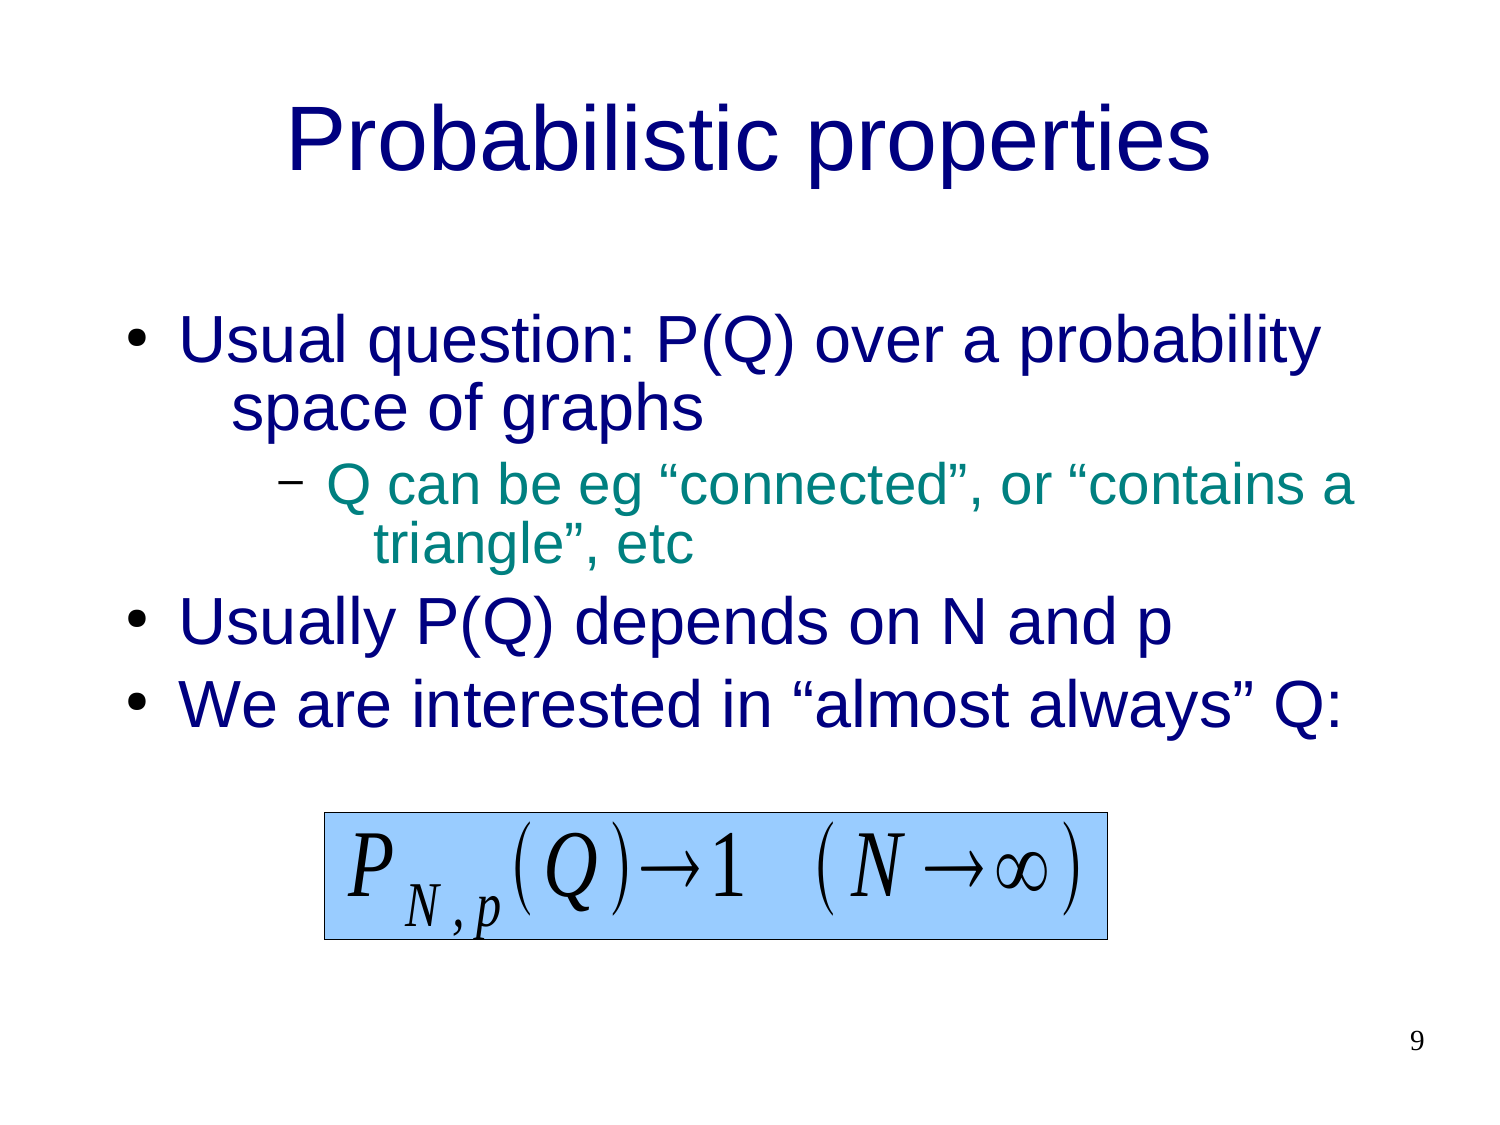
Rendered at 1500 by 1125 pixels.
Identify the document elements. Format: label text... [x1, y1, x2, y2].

list Usual question: P(Q) over a probability space of graphs Q can be eg “connected”, or “contains a triangle”, etc Usually P(Q) depends on N and p We are interested in “almost always” Q: [75, 262, 1426, 788]
chart [324, 812, 1108, 940]
title Probabilistic properties [74, 44, 1425, 233]
